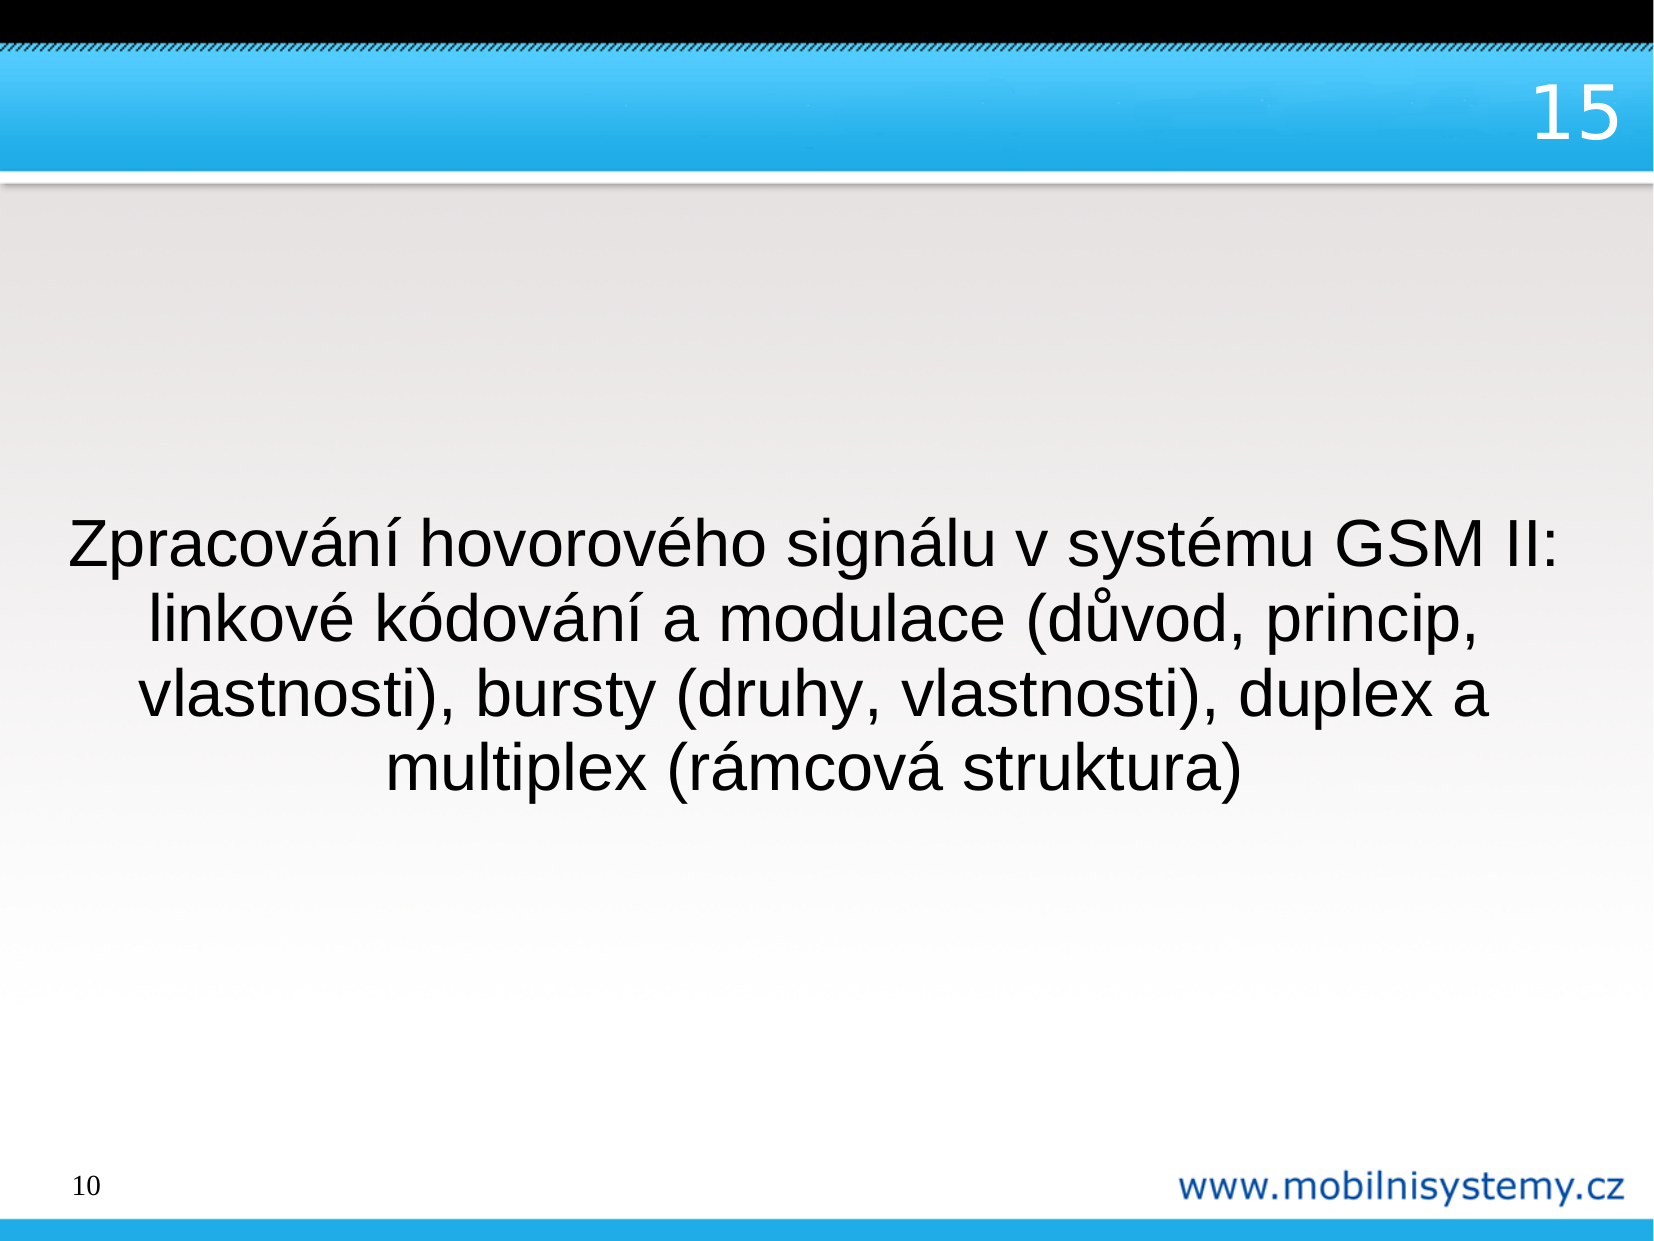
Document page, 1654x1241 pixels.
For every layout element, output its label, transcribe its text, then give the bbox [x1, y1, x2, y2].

picture [0, 0, 1654, 1241]
subtitle Zpracování hovorového signálu v systému GSM II: linkové kódování a modulace (důvod, princip, vlastnosti), bursty (druhy, vlastnosti), duplex a multiplex (rámcová struktura) [64, 225, 1565, 1086]
title 15 [29, 49, 1625, 178]
